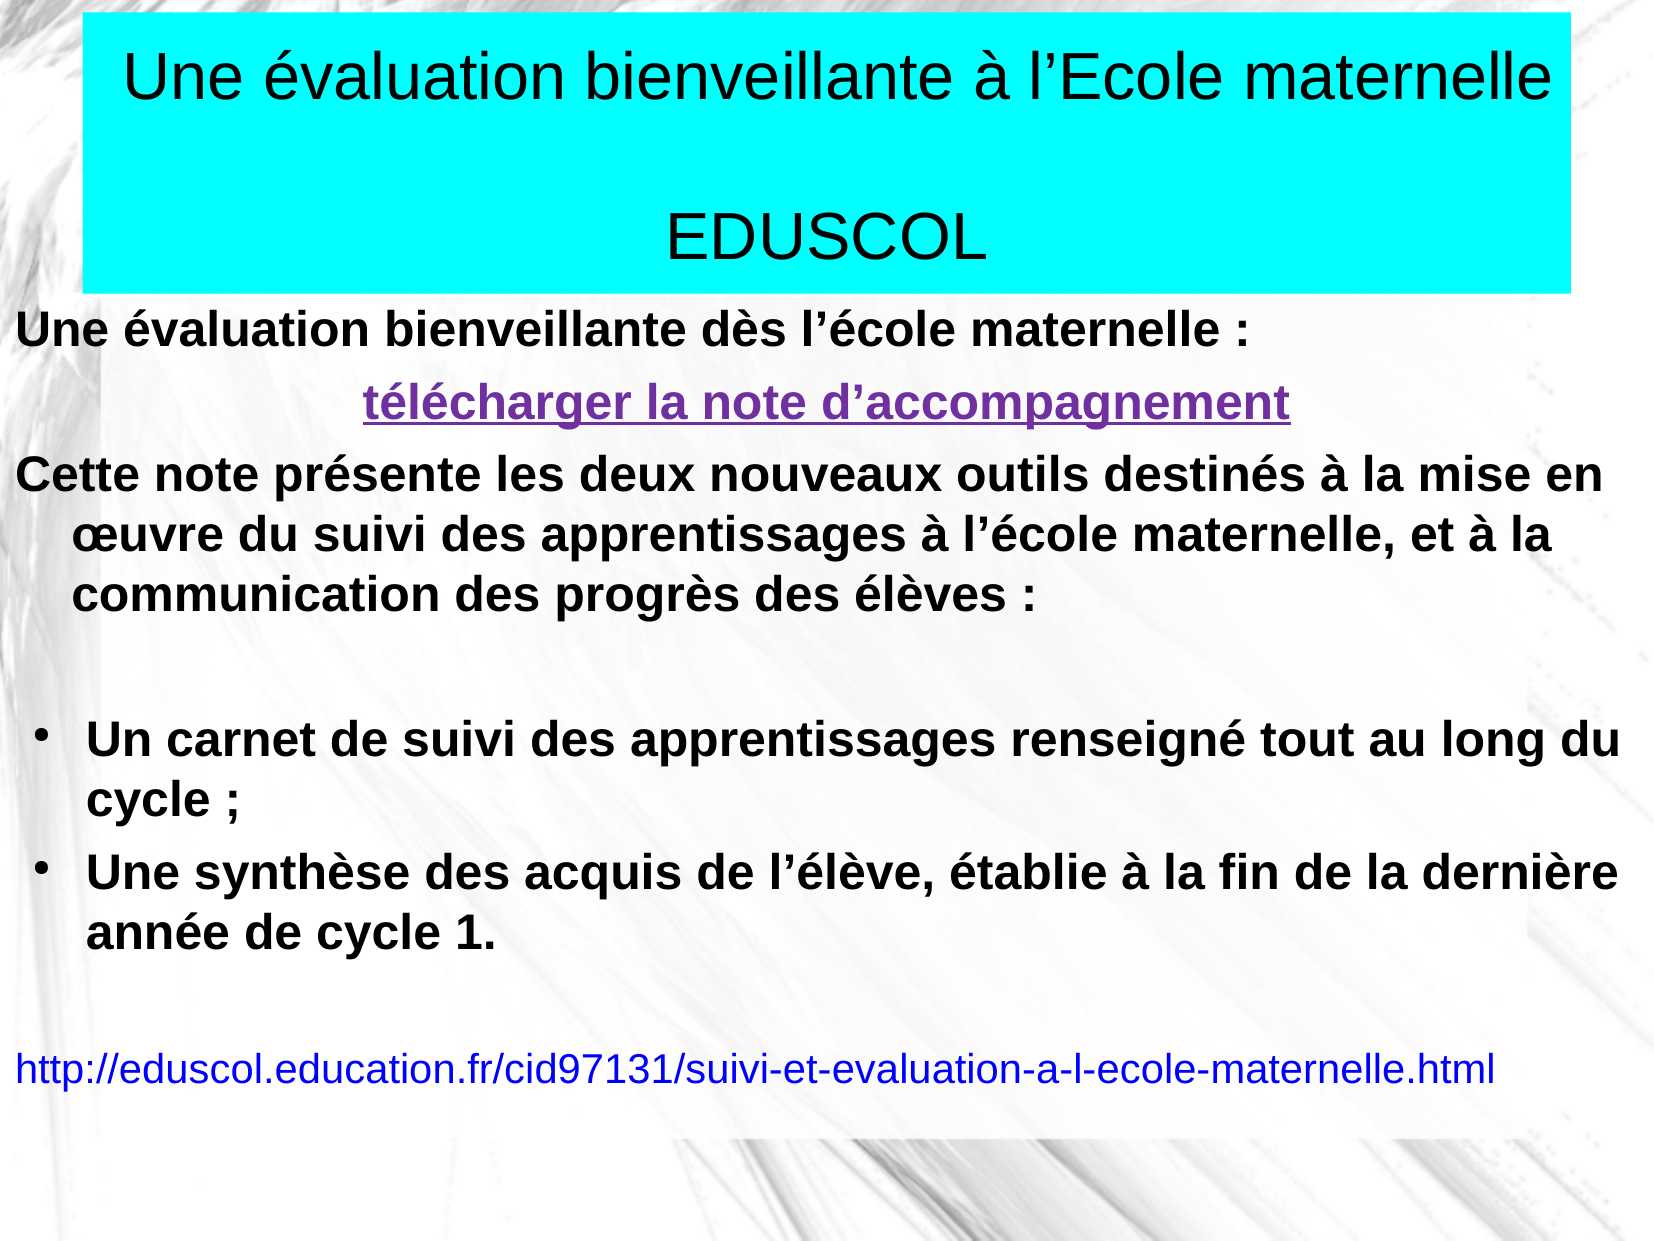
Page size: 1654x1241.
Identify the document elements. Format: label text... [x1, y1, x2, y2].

title Une évaluation bienveillante à l’Ecole maternelle EDUSCOL [82, 12, 1571, 289]
picture [0, 0, 1654, 289]
list Une évaluation bienveillante dès l’école maternelle : télécharger la note d’accompagnement Cette note présente les deux nouveaux outils destinés à la mise en œuvre du suivi des apprentissages à l’école maternelle, et à la communication des progrès des élèves : Un carnet de suivi des apprentissages renseigné tout au long du cycle ; Une synthèse des acquis de l’élève, établie à la fin de la dernière année de cycle 1. http://eduscol.education.fr/cid97131/suivi-et-evaluation-a-l-ecole-maternelle.html [0, 289, 1654, 1241]
